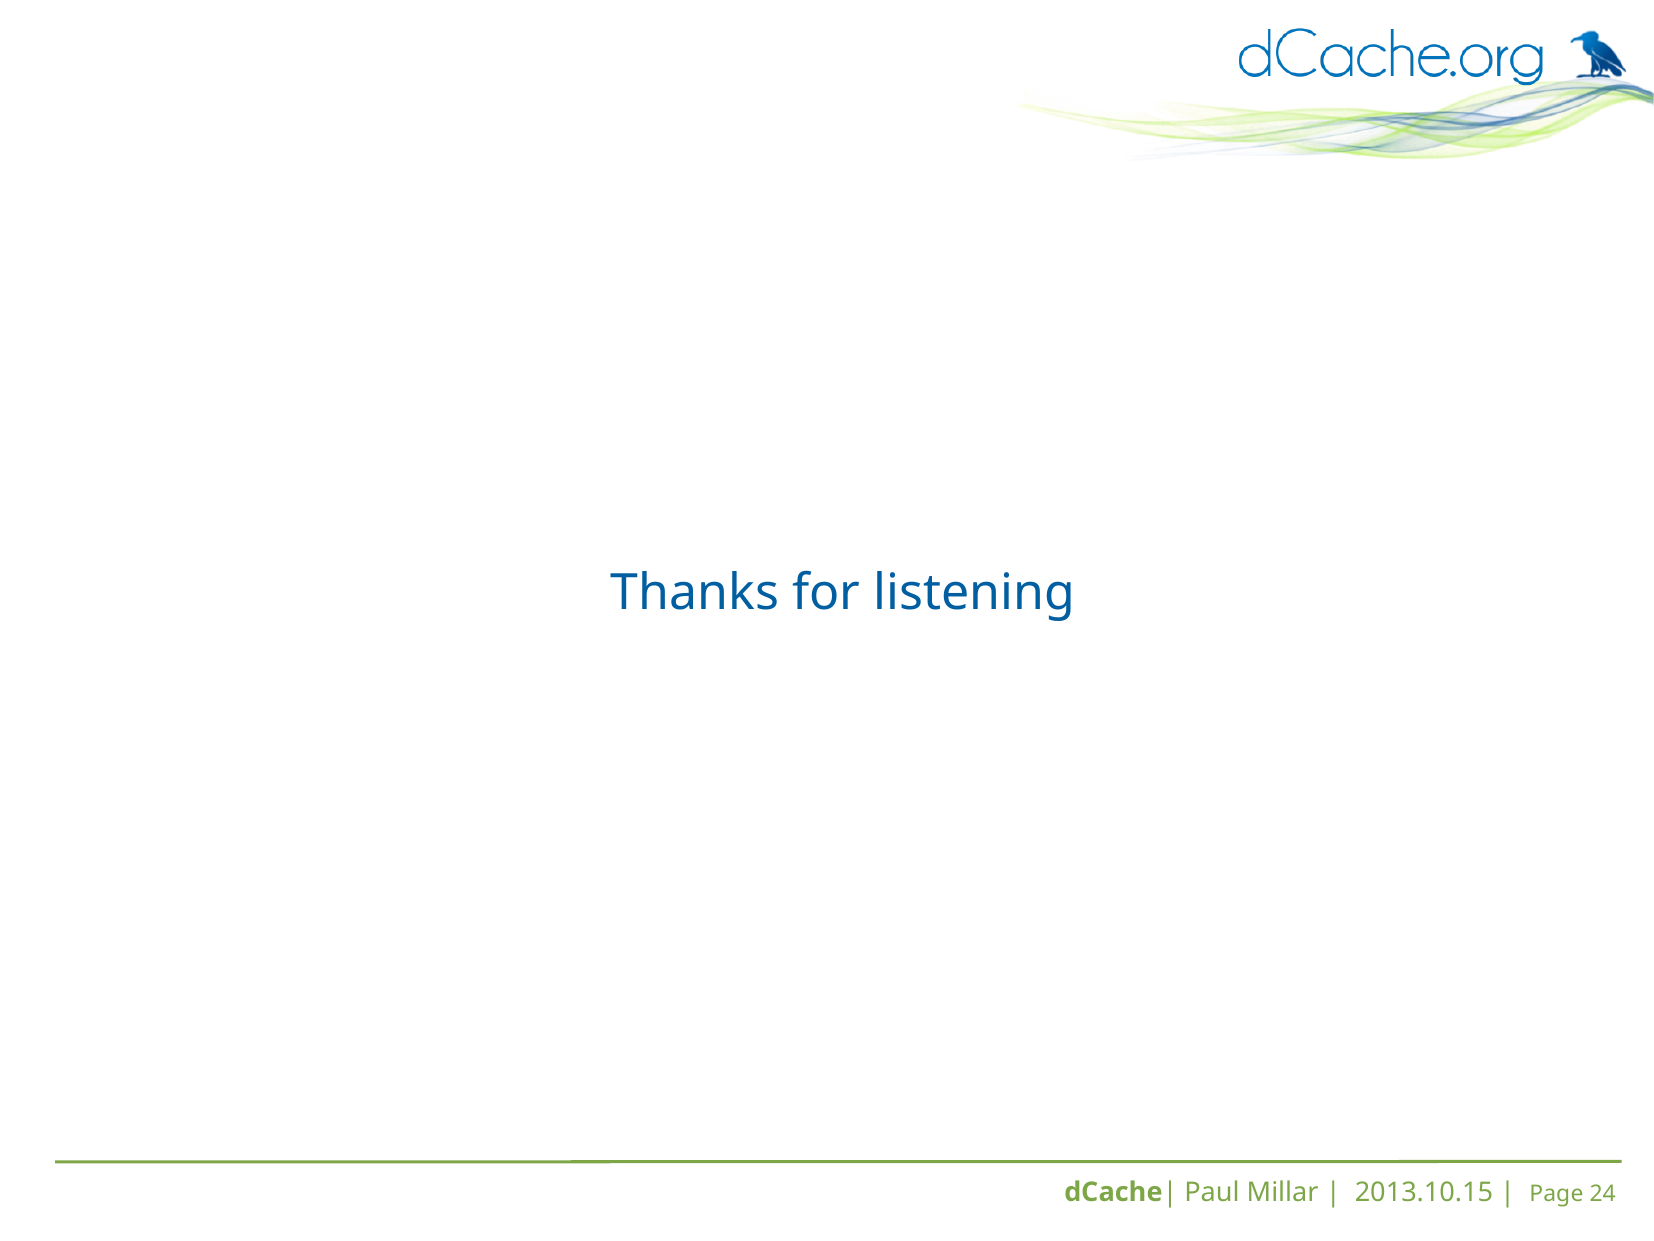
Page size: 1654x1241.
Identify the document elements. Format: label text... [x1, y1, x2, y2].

picture [956, 16, 1654, 169]
subtitle Thanks for listening [82, 158, 1605, 1023]
